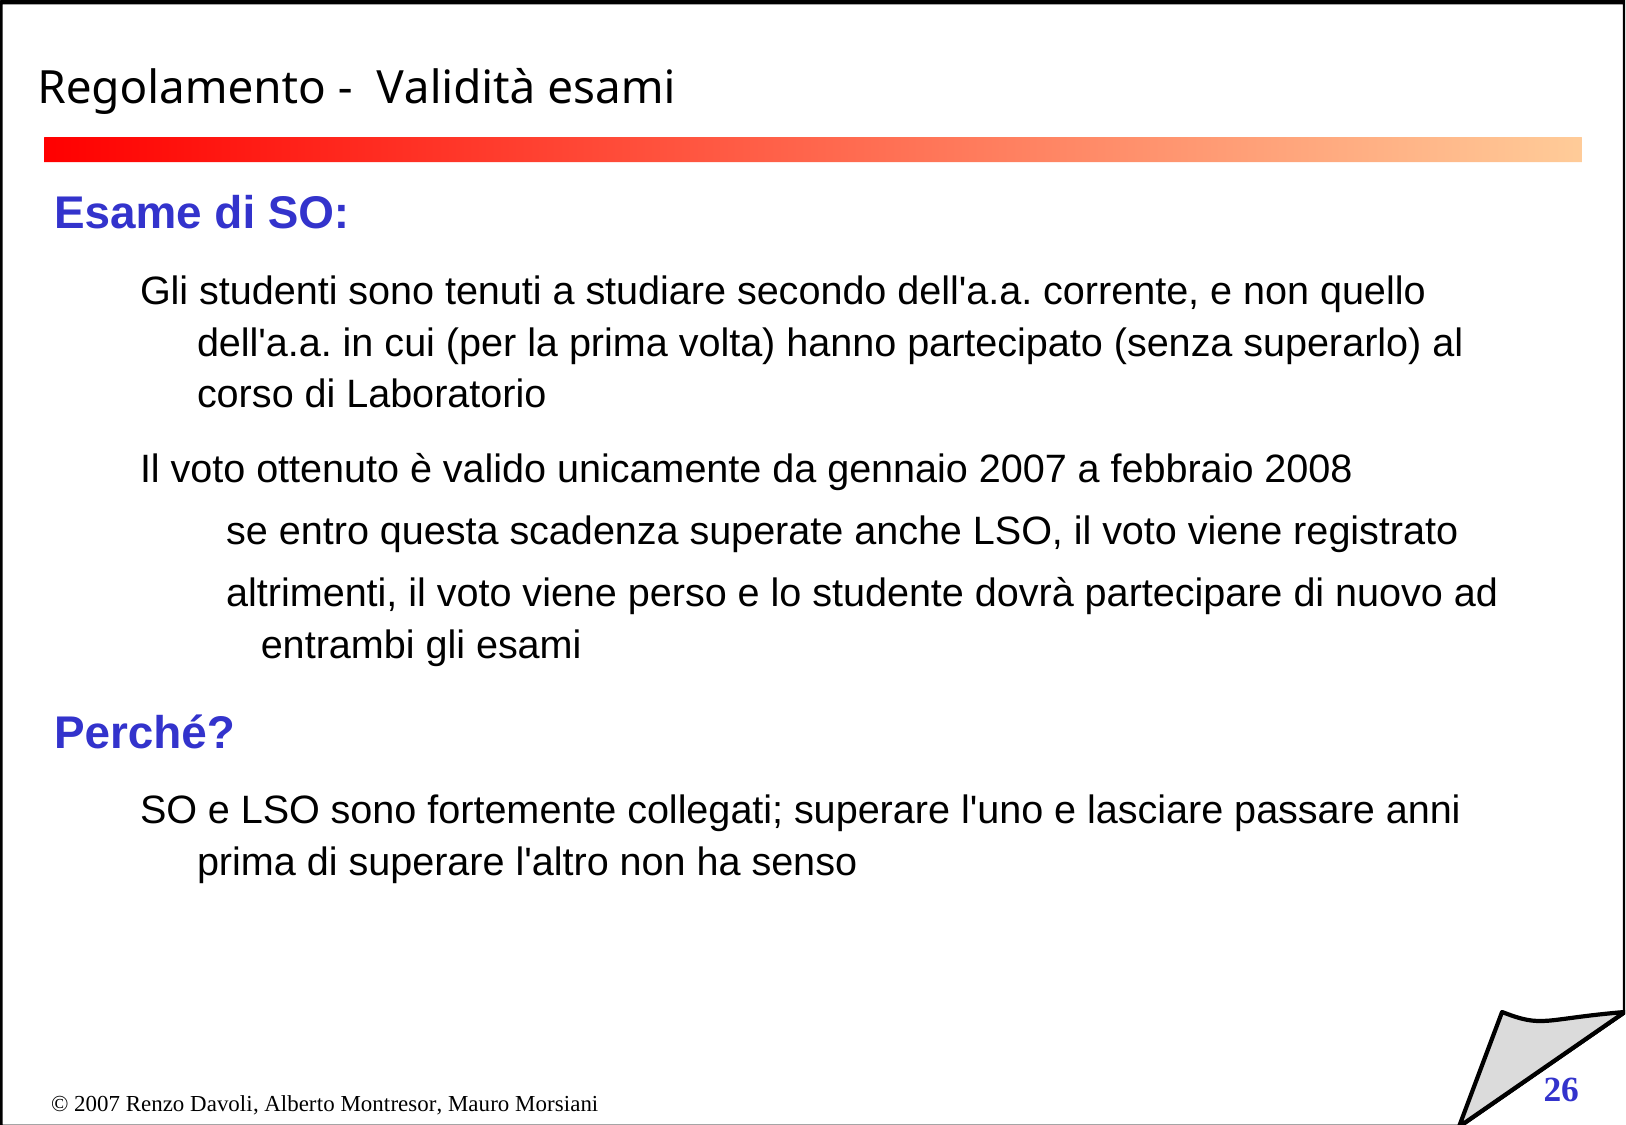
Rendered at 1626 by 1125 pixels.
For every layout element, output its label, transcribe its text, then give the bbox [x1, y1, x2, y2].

list Esame di SO: Gli studenti sono tenuti a studiare secondo dell'a.a. corrente, e non quello dell'a.a. in cui (per la prima volta) hanno partecipato (senza superarlo) al corso di Laboratorio Il voto ottenuto è valido unicamente da gennaio 2007 a febbraio 2008 se entro questa scadenza superate anche LSO, il voto viene registrato altrimenti, il voto viene perso e lo studente dovrà partecipare di nuovo ad entrambi gli esami Perché? SO e LSO sono fortemente collegati; superare l'uno e lasciare passare anni prima di superare l'altro non ha senso [54, 187, 1571, 1125]
title Regolamento - Validità esami [37, 44, 1588, 131]
